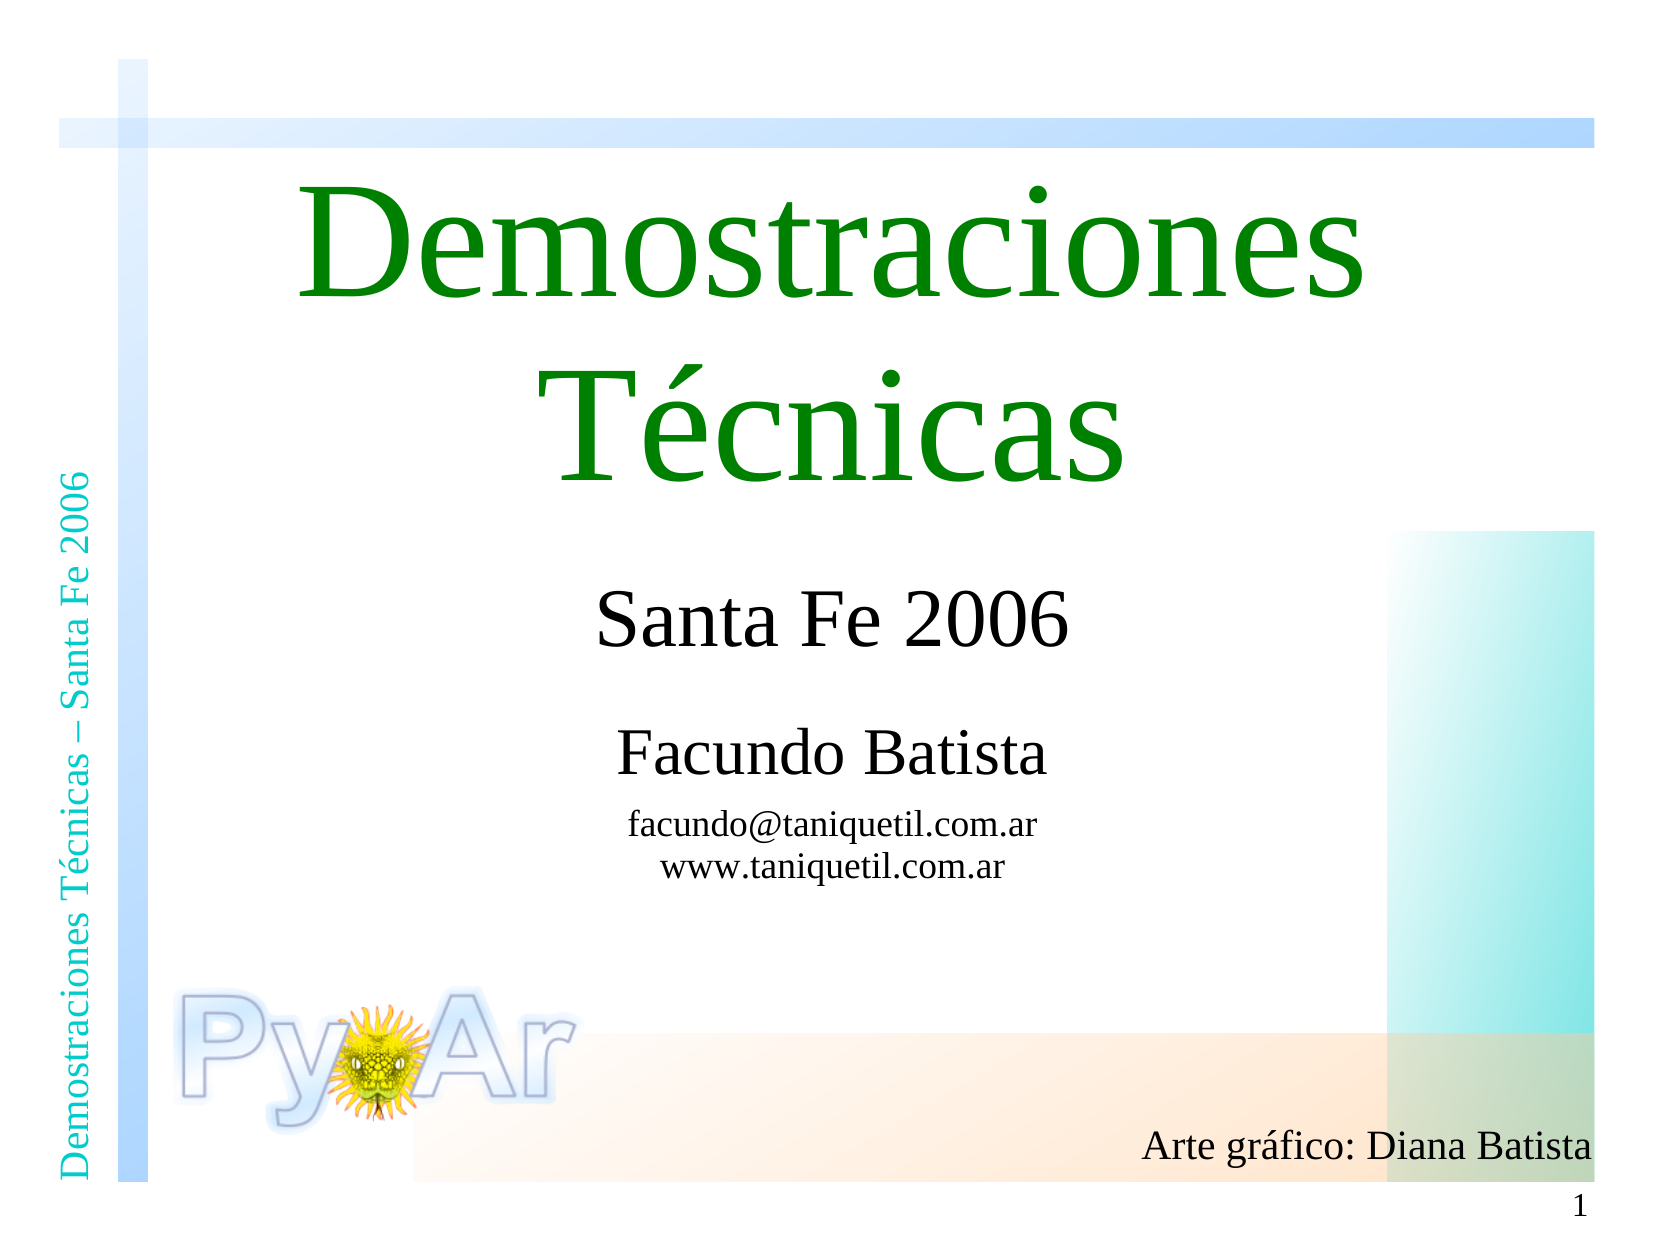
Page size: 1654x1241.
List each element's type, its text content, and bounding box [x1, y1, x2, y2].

text_box Demostraciones Técnicas Santa Fe 2006 Facundo Batista facundo@taniquetil.com.ar www.taniquetil.com.ar [295, 147, 1388, 984]
text_box Arte gráfico: Diana Batista [1141, 1122, 1593, 1180]
picture [173, 986, 585, 1135]
